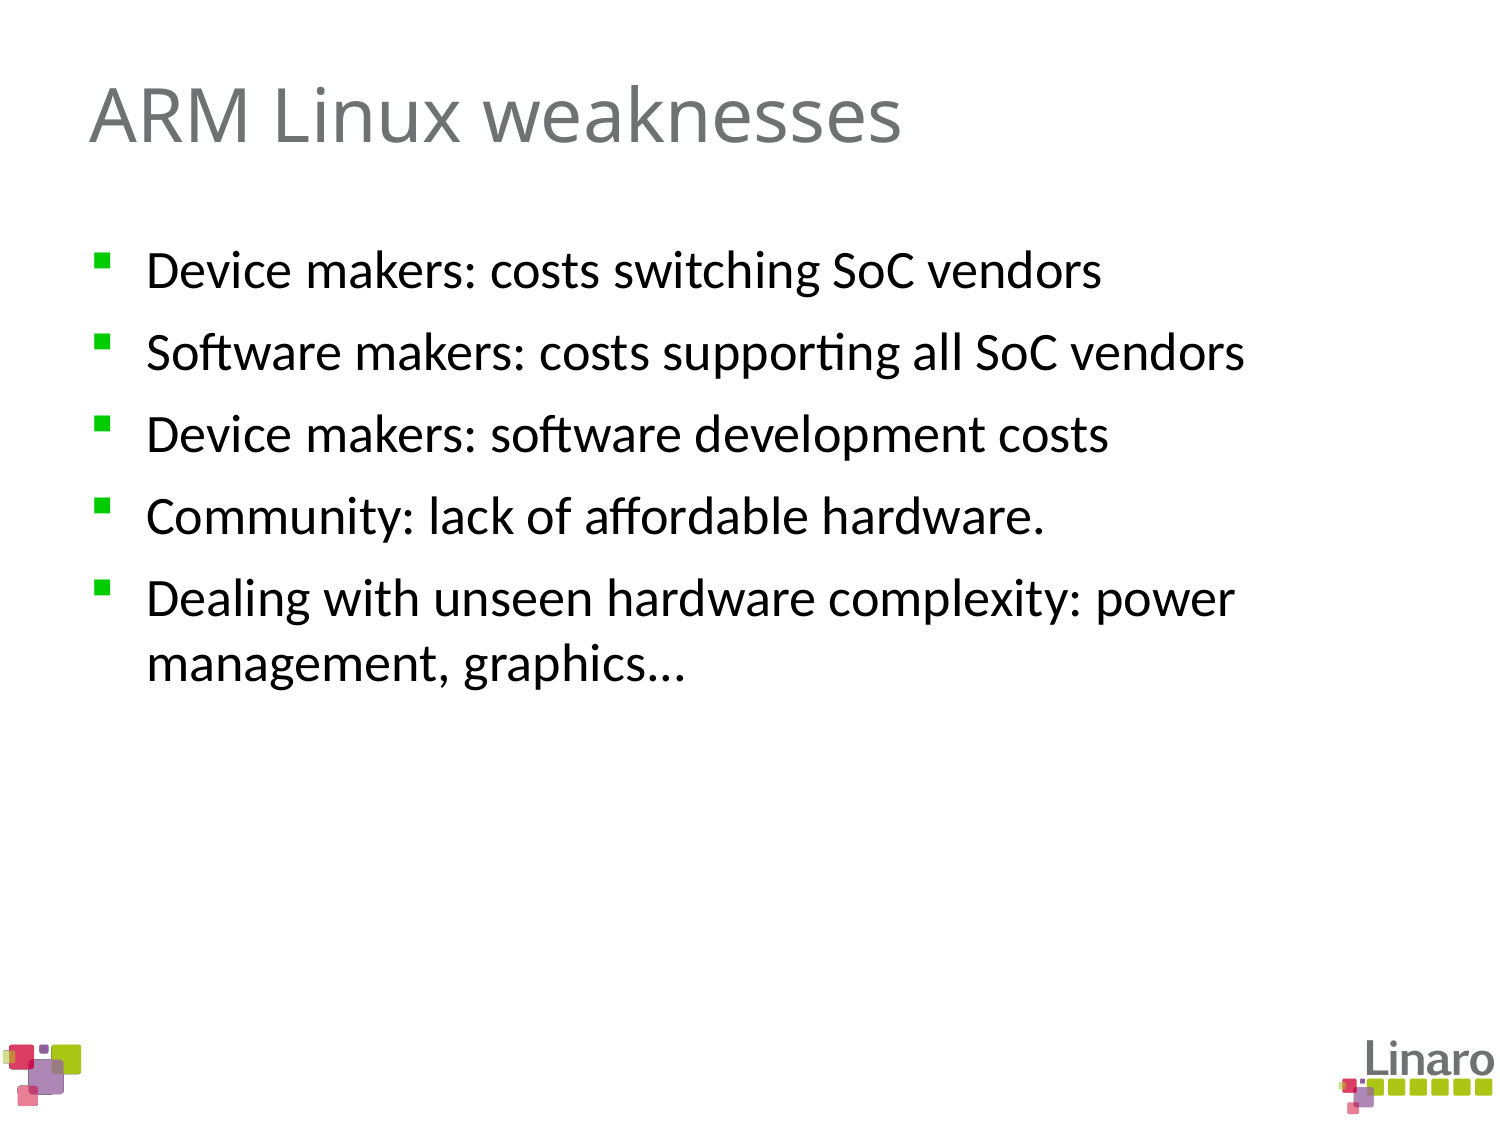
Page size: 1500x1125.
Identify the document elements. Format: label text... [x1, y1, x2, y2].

picture [0, 1041, 84, 1125]
picture [1331, 1035, 1500, 1119]
title ARM Linux weaknesses [75, 29, 1426, 196]
list Device makers: costs switching SoC vendors Software makers: costs supporting all SoC vendors Device makers: software development costs Community: lack of affordable hardware. Dealing with unseen hardware complexity: power management, graphics... [75, 227, 1426, 970]
